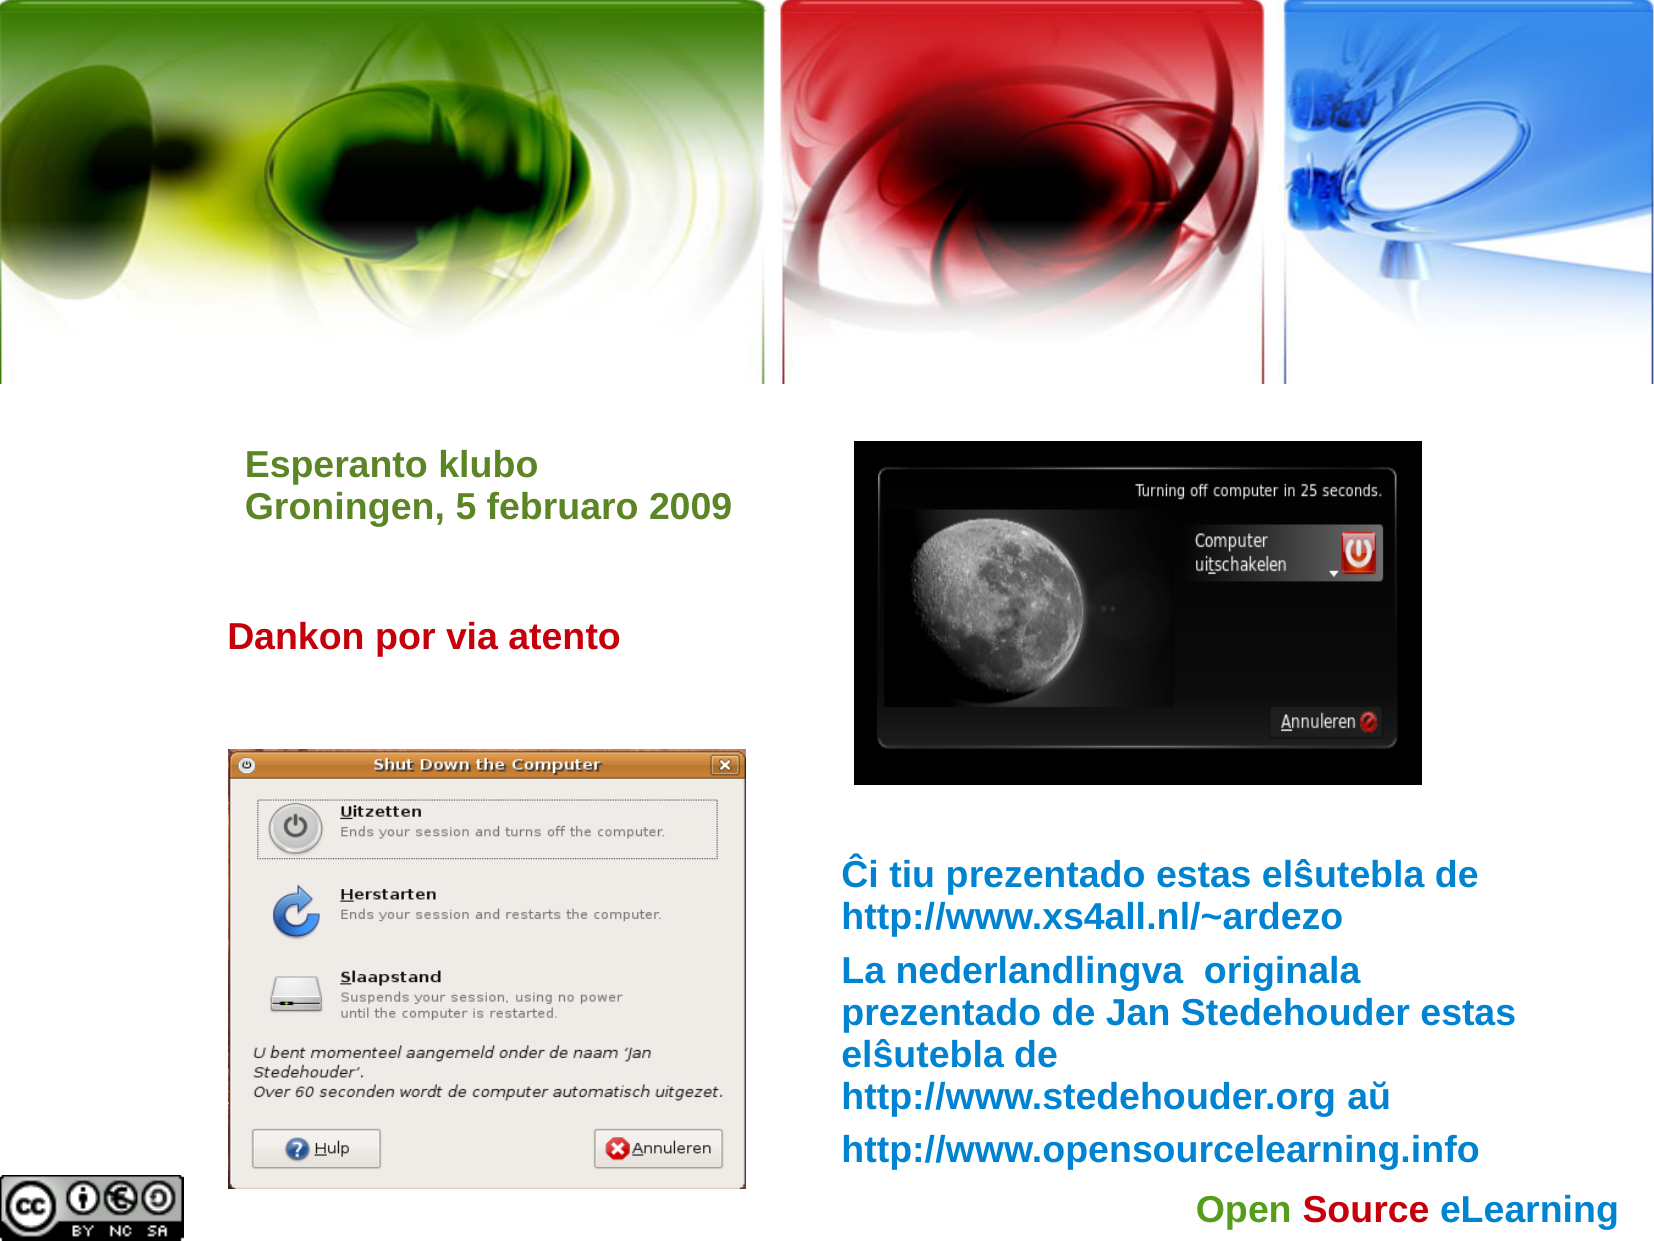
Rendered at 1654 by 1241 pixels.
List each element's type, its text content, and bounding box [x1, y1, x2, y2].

text_box Ĉi tiu prezentado estas elŝutebla de http://www.xs4all.nl/~ardezo La nederlandlingva originala prezentado de Jan Stedehouder estas elŝutebla de http://www.stedehouder.org aŭ http://www.opensourcelearning.info [826, 846, 1565, 1179]
text_box Open Source eLearning [1181, 1181, 1654, 1238]
text_box Dankon por via atento [212, 608, 753, 666]
picture [228, 749, 746, 1189]
picture [0, 0, 1654, 384]
text_box Esperanto klubo Groningen, 5 februaro 2009 [230, 436, 883, 535]
picture [854, 441, 1422, 785]
picture [0, 1175, 184, 1241]
